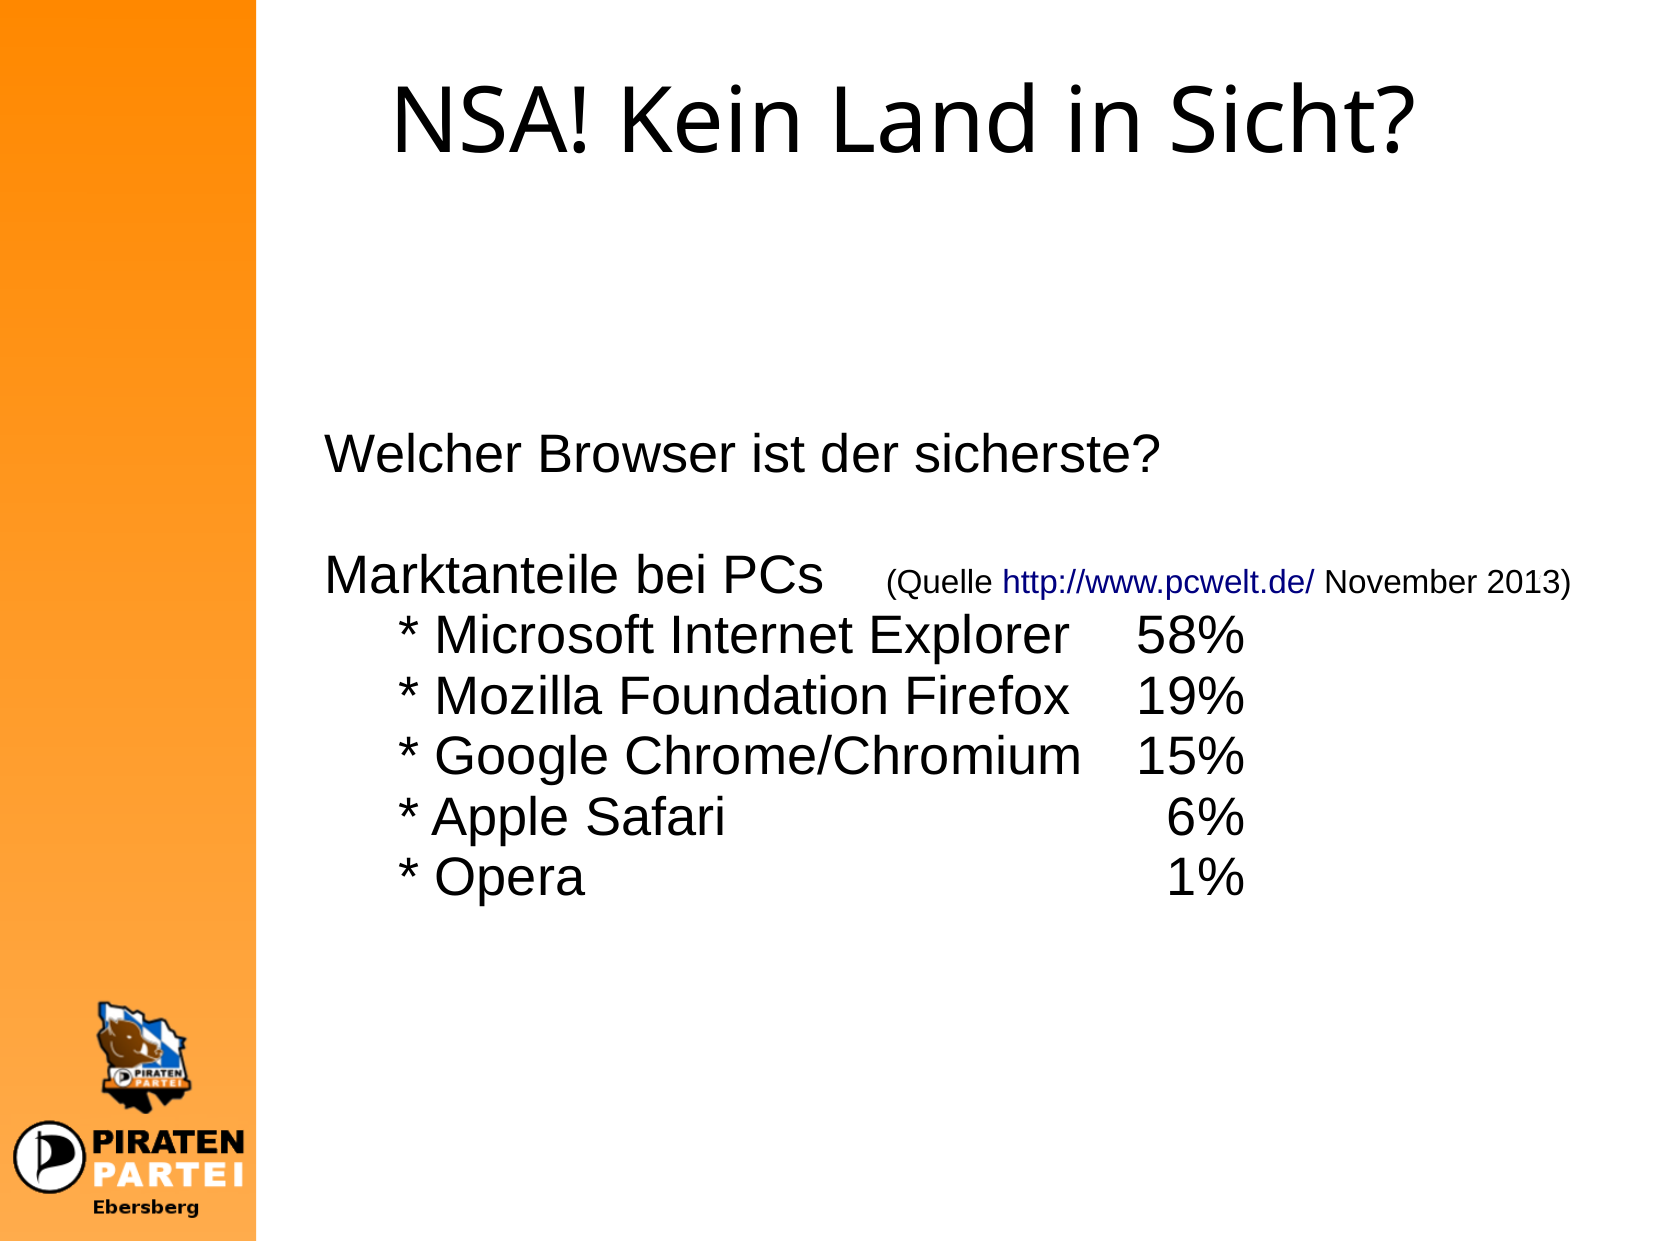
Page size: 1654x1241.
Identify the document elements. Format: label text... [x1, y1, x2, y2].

subtitle Welcher Browser ist der sicherste? Marktanteile bei PCs (Quelle http://www.pcwelt.de/ November 2013) * Microsoft Internet Explorer 58% * Mozilla Foundation Firefox 19% * Google Chrome/Chromium 15% * Apple Safari 6% * Opera 1% [324, 423, 1595, 968]
picture [0, 0, 1654, 1241]
title NSA! Kein Land in Sicht? [159, 13, 1648, 222]
